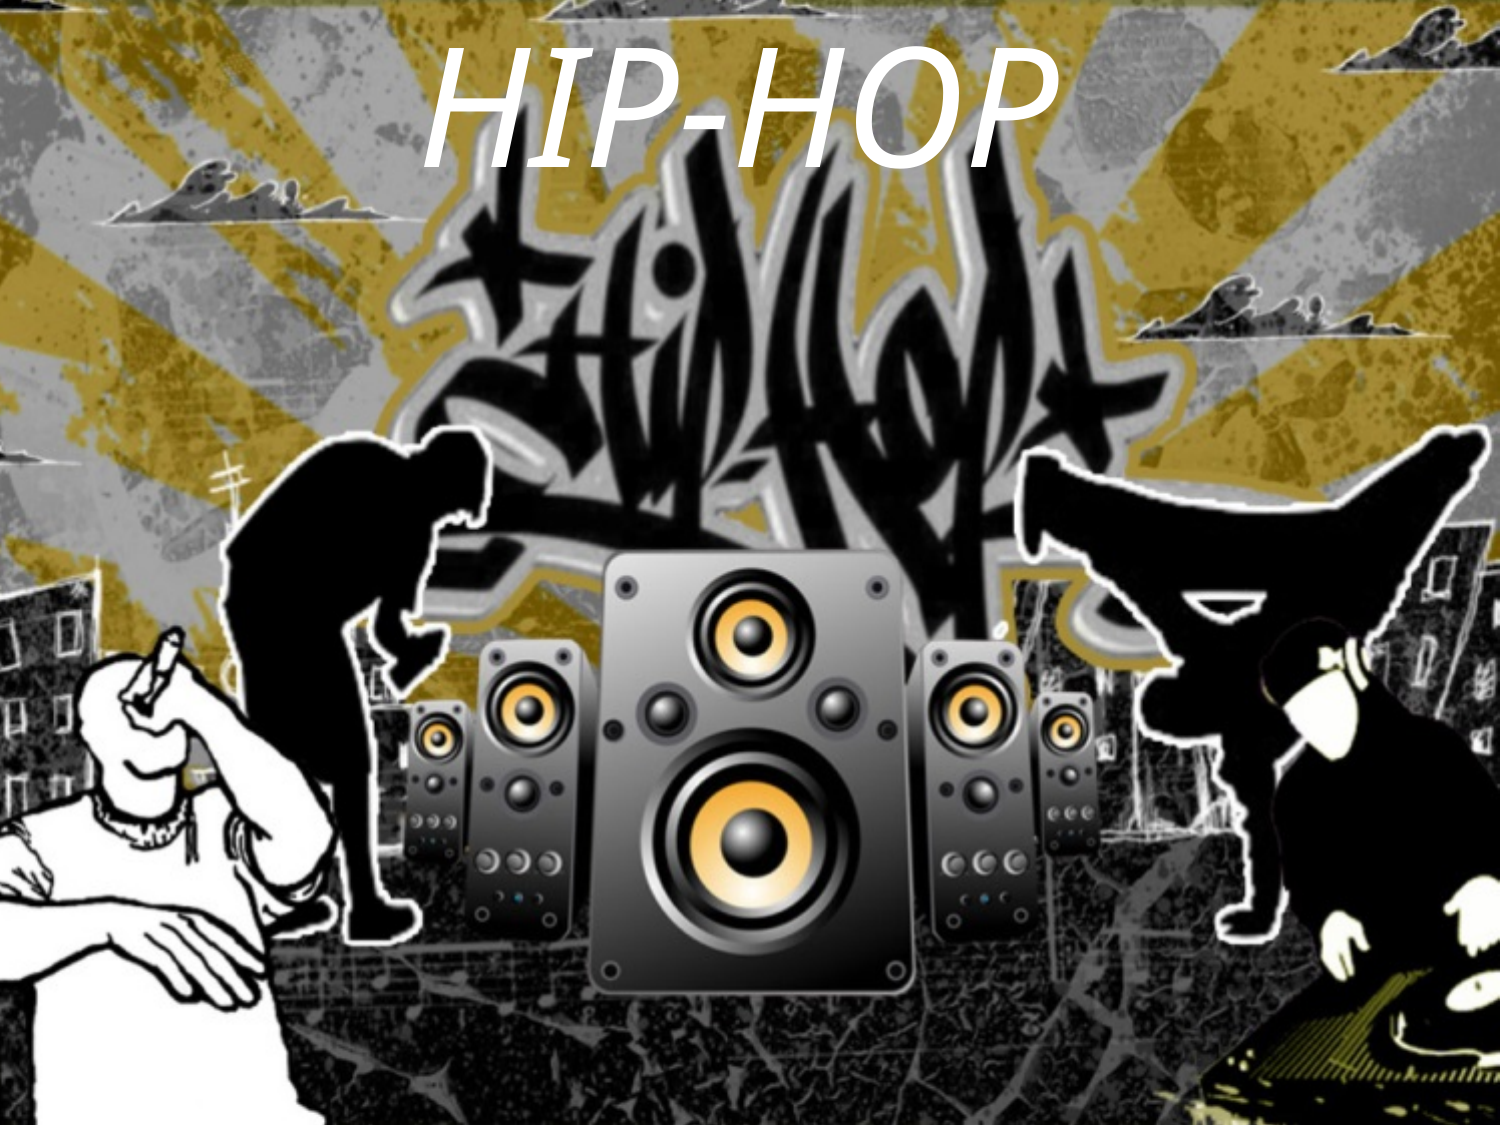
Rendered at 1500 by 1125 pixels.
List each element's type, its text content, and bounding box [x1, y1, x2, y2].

picture [0, 0, 1500, 1125]
title HIP-HOP [122, 0, 1398, 225]
